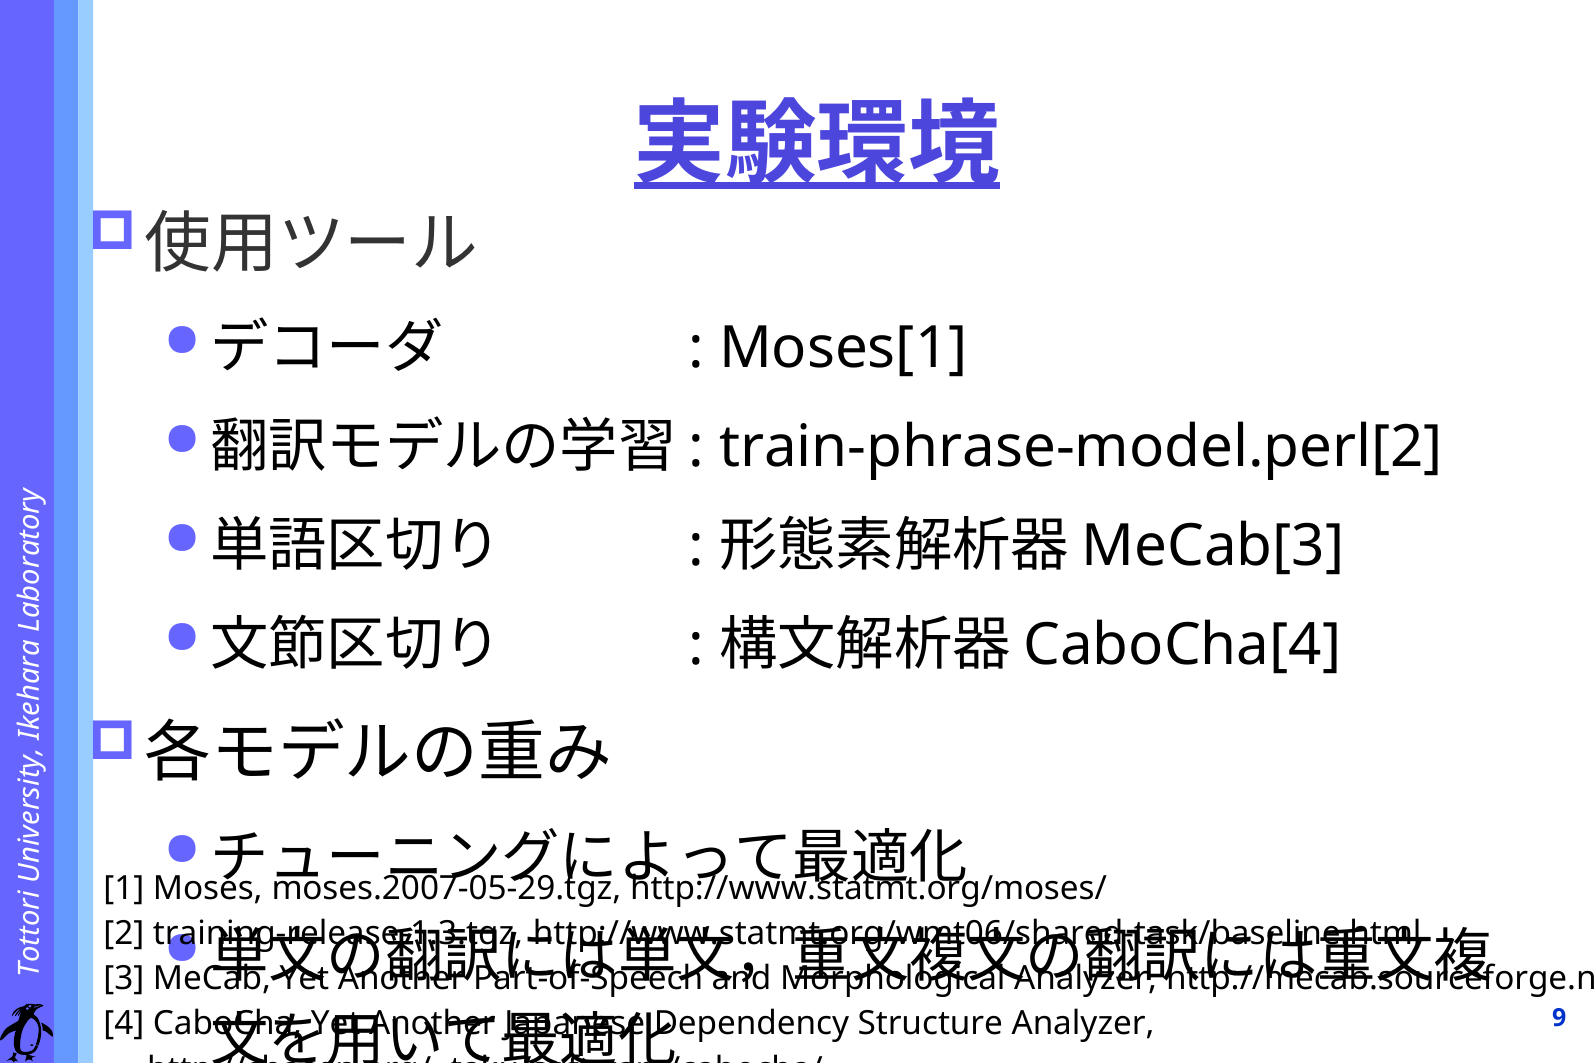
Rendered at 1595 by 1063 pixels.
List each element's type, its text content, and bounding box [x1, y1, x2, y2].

title 実験環境 [92, 24, 1542, 247]
list 使用ツール デコーダ : Moses[1] 翻訳モデルの学習 : train-phrase-model.perl[2] 単語区切り : 形態素解析器 MeCab[3] 文節区切り : 構文解析器 CaboCha[4] 各モデルの重み チューニングによって最適化 単文の翻訳には単文，重文複文の翻訳には重文複文を用いて最適化 [88, 188, 1537, 856]
text_box [1] Moses, moses.2007-05-29.tgz, http://www.statmt.org/moses/ [2] training-release-1.3.tgz, http://www.statmt.org/wmt06/shared-task/baseline.html [3] MeCab, Yet Another Part-of-Speech and Morphological Analyzer, http://mecab.sourceforge.net/ [4] CaboCha, Yet Another Japanese Dependency Structure Analyzer, http://chasen.org/~taku/software/cabocha/ [88, 856, 1565, 1038]
